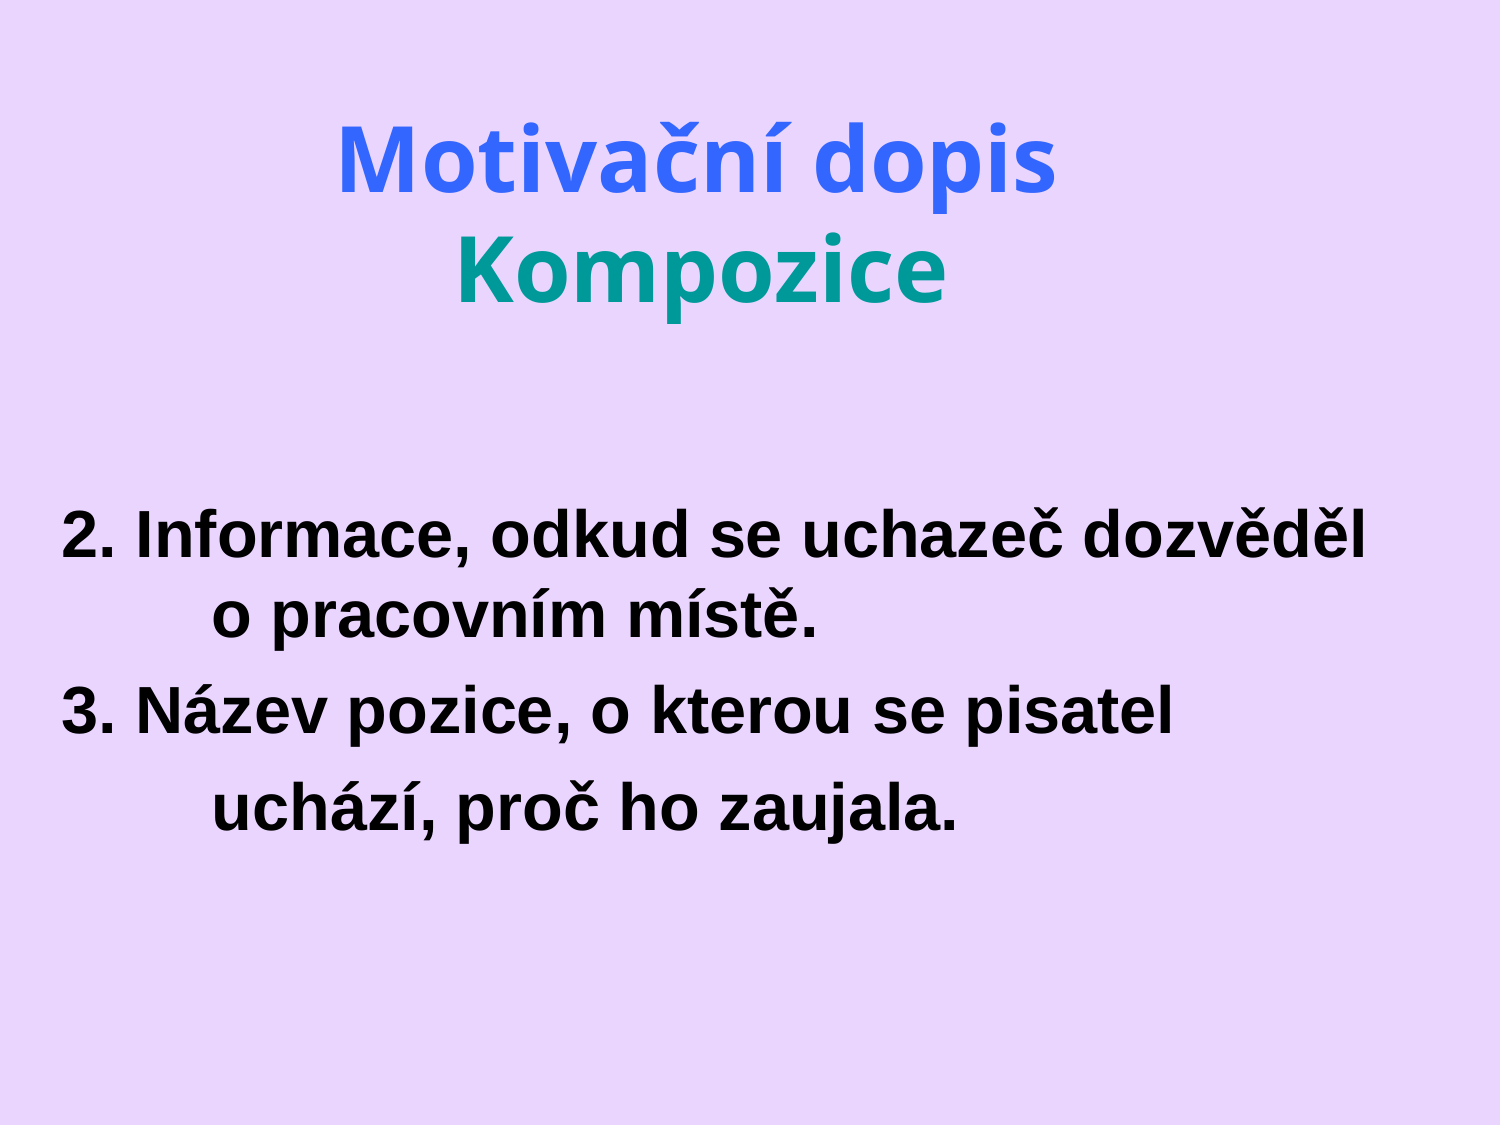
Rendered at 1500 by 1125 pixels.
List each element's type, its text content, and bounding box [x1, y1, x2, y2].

list 2. Informace, odkud se uchazeč dozvěděl o pracovním místě. 3. Název pozice, o kterou se pisatel uchází, proč ho zaujala. [46, 386, 1465, 975]
title Motivační dopis Kompozice [224, 49, 1425, 329]
